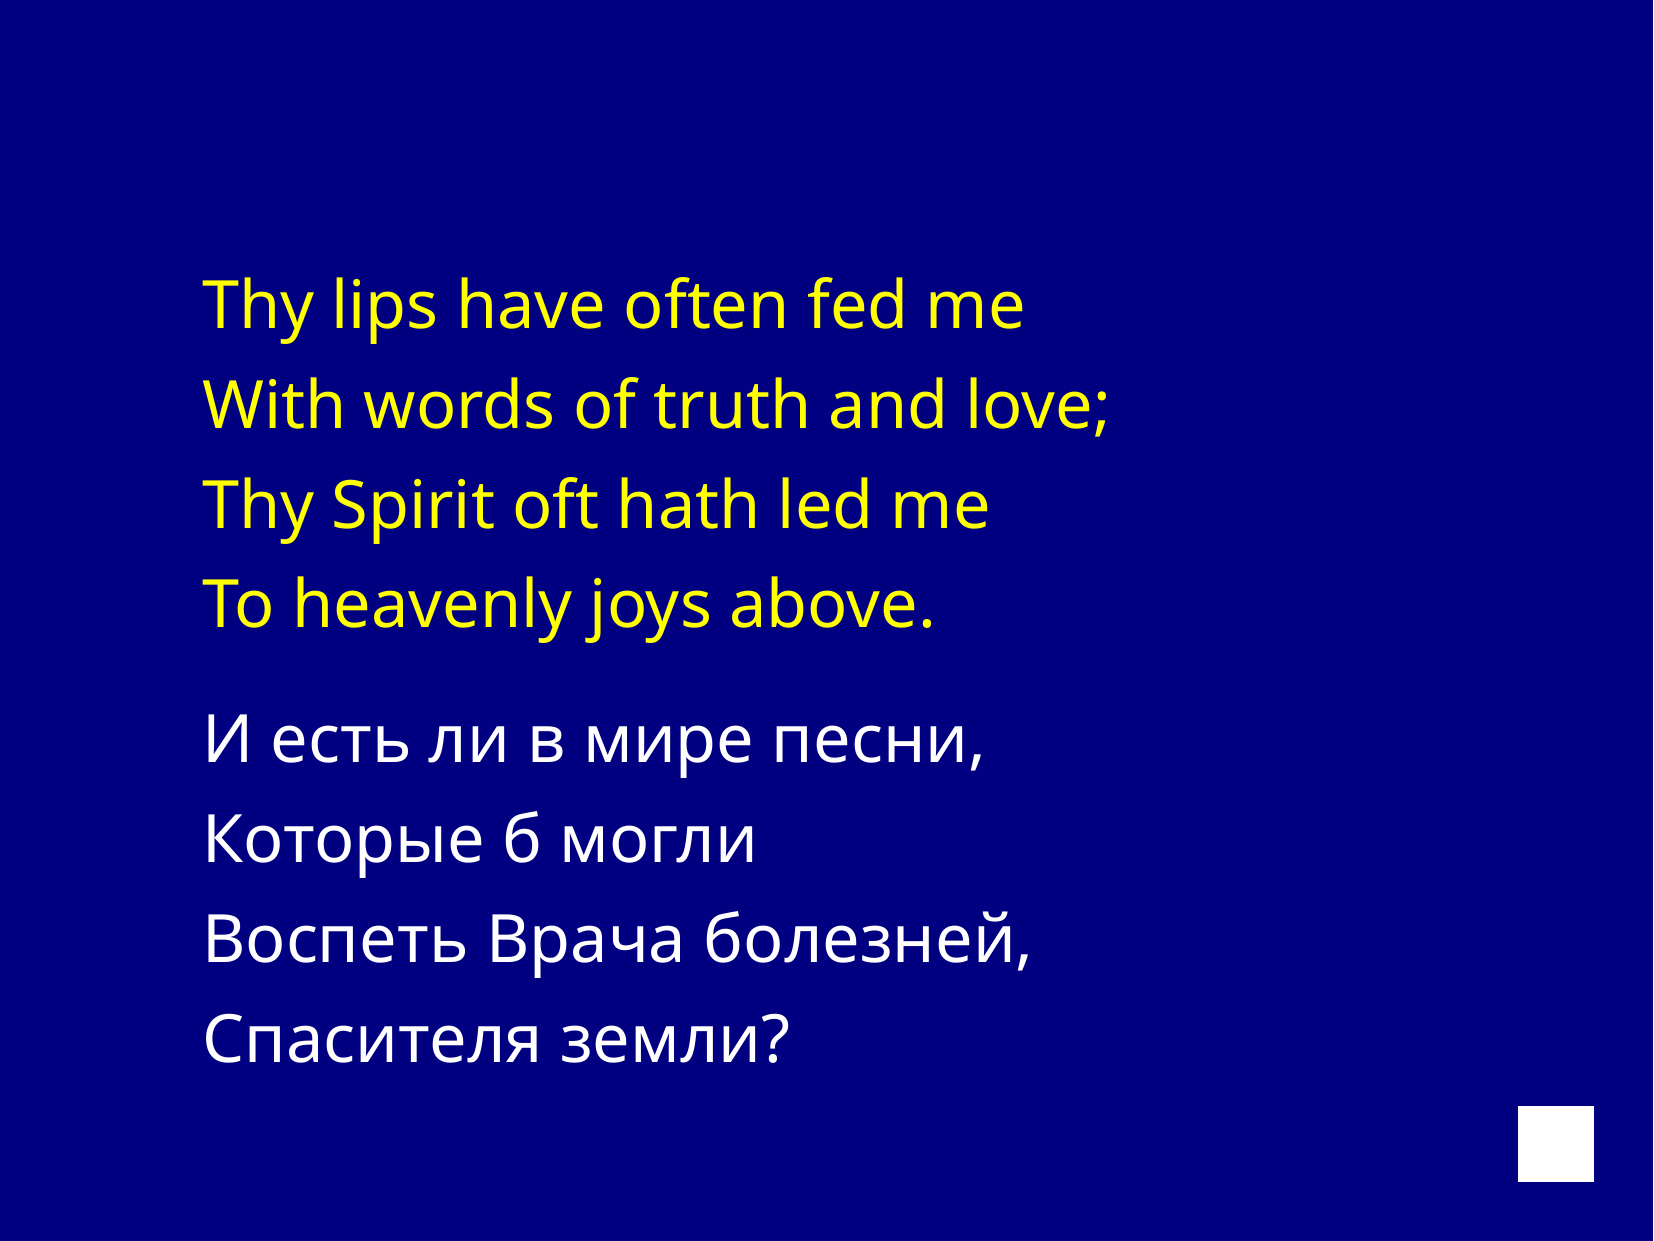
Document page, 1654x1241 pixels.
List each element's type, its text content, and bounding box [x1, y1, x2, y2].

text_box [1518, 1106, 1594, 1182]
text_box Thy lips have often fed me With words of truth and love; Thy Spirit oft hath led me To heavenly joys above. [75, 150, 1576, 638]
text_box И есть ли в мире песни, Которые б могли Воспеть Врача болезней, Спасителя земли? [75, 675, 1576, 1163]
